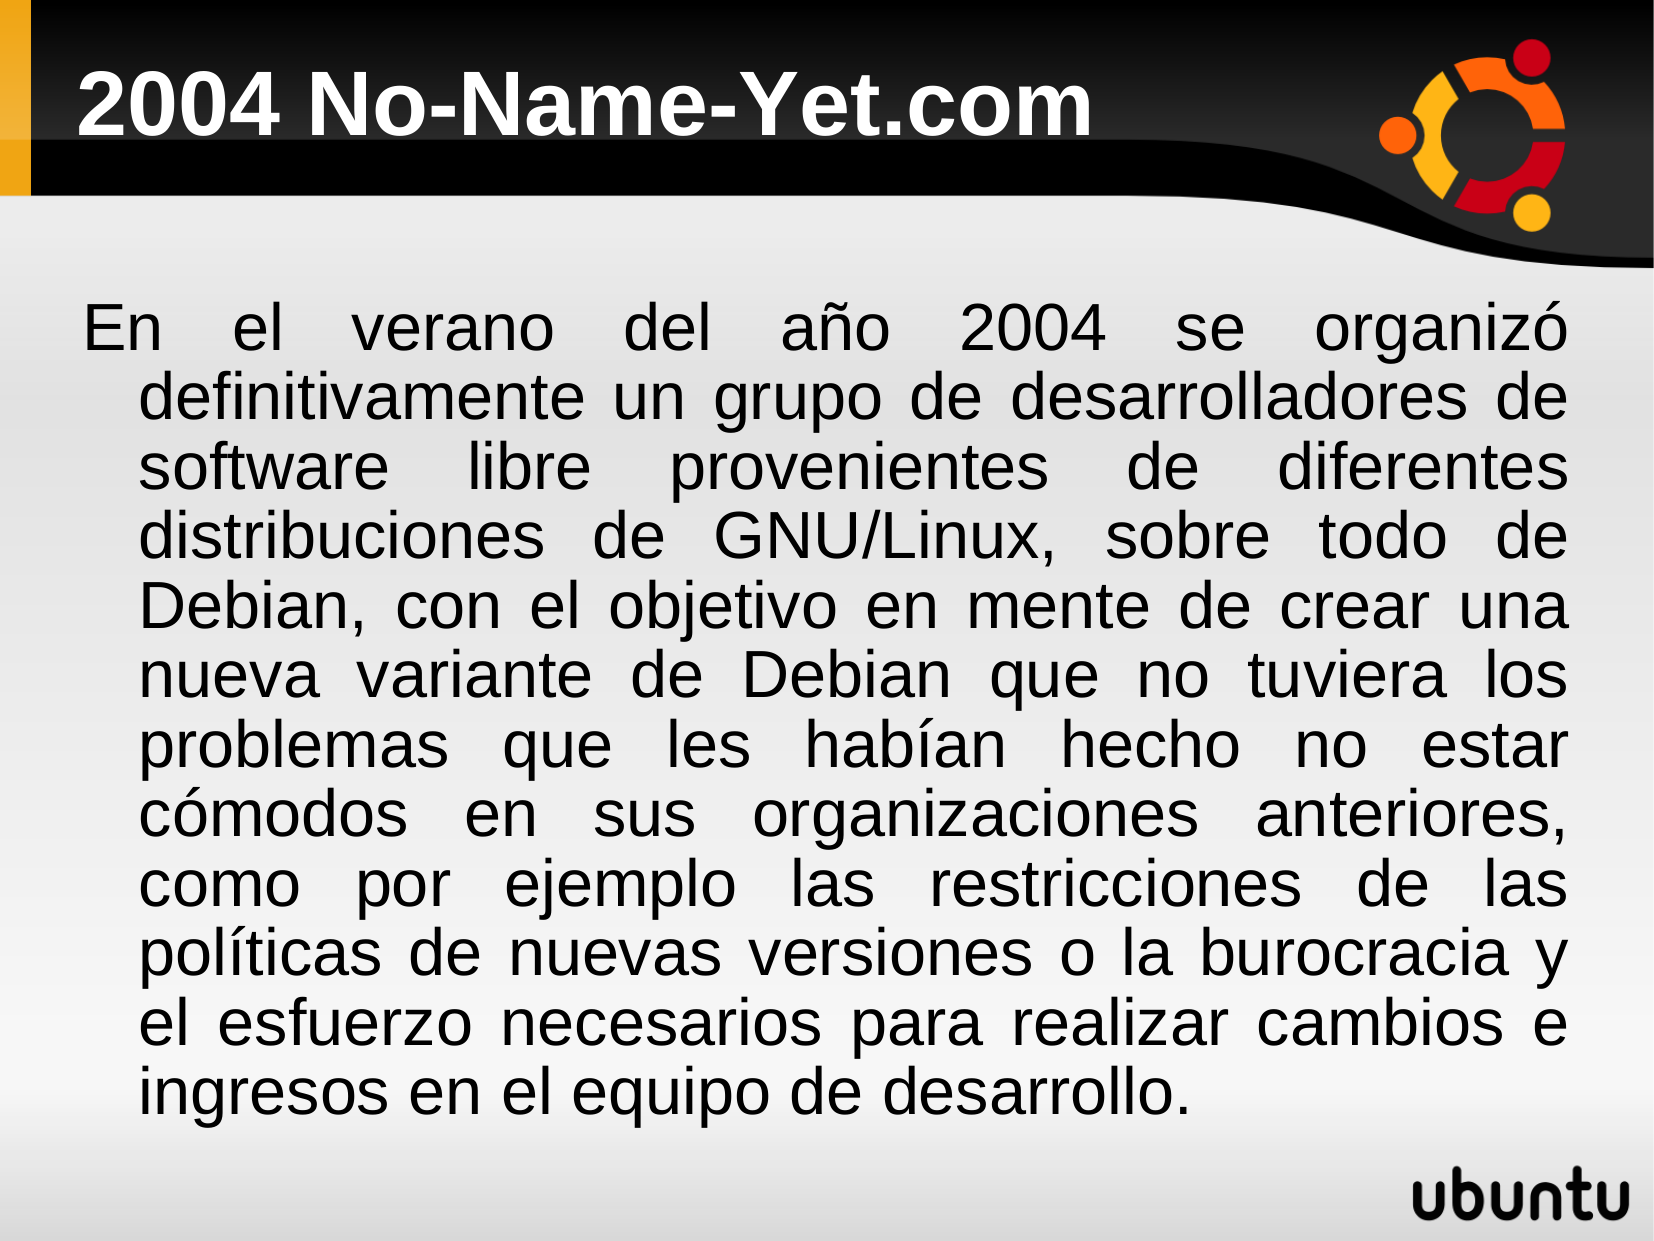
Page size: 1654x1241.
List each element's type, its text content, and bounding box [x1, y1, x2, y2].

picture [0, 0, 1654, 1241]
list En el verano del año 2004 se organizó definitivamente un grupo de desarrolladores de software libre provenientes de diferentes distribuciones de GNU/Linux, sobre todo de Debian, con el objetivo en mente de crear una nueva variante de Debian que no tuviera los problemas que les habían hecho no estar cómodos en sus organizaciones anteriores, como por ejemplo las restricciones de las políticas de nuevas versiones o la burocracia y el esfuerzo necesarios para realizar cambios e ingresos en el equipo de desarrollo. [82, 290, 1571, 1188]
title 2004 No-Name-Yet.com [76, 7, 1565, 200]
